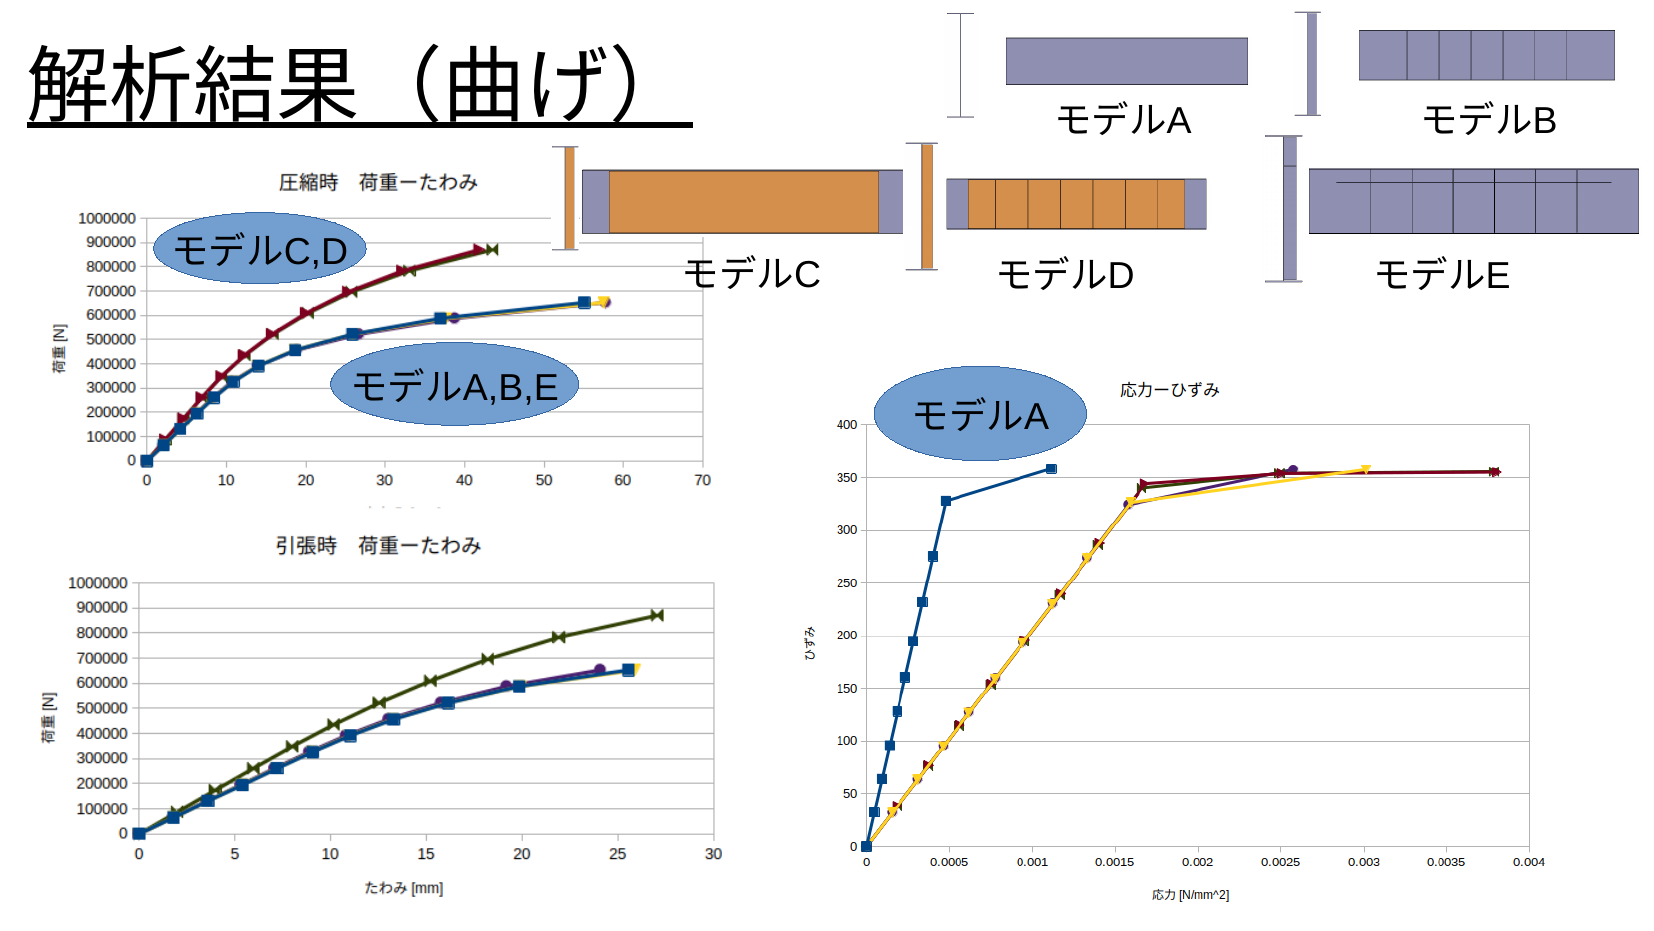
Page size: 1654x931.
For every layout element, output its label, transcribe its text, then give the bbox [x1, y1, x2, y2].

text_box モデルD [980, 237, 1205, 308]
picture [944, 177, 1212, 231]
picture [779, 354, 1560, 920]
text_box モデルC,D [153, 212, 367, 284]
text_box 解析結果（曲げ） [11, 11, 709, 148]
picture [1293, 11, 1324, 119]
text_box モデルA [1039, 82, 1217, 152]
text_box モデルB [1405, 82, 1583, 154]
text_box モデルE [1358, 237, 1548, 308]
text_box モデルA [874, 366, 1087, 461]
picture [1003, 35, 1252, 88]
text_box モデルA,B,E [330, 342, 579, 426]
picture [1263, 134, 1642, 284]
picture [1357, 29, 1619, 83]
text_box モデルC [666, 236, 904, 306]
picture [11, 141, 939, 920]
picture [944, 11, 979, 119]
